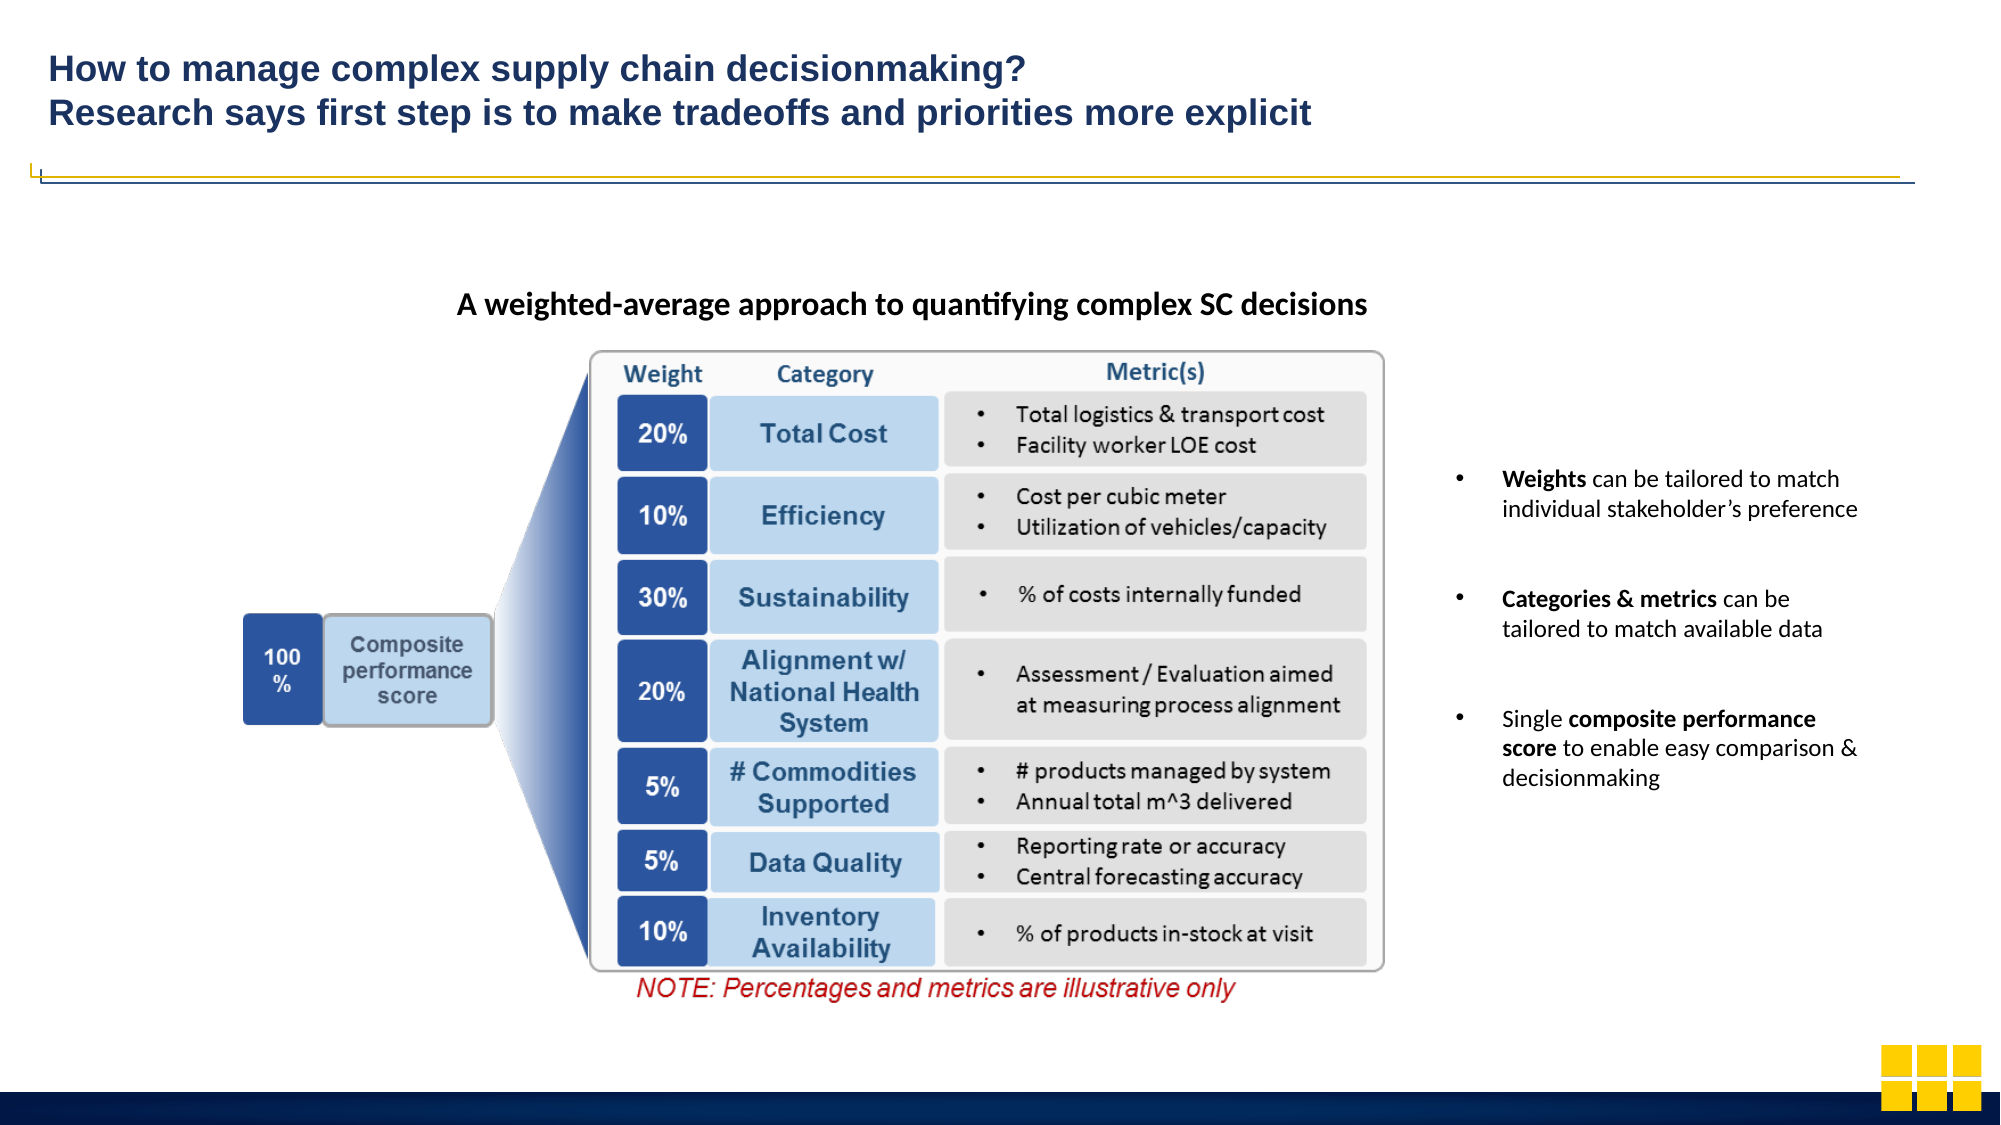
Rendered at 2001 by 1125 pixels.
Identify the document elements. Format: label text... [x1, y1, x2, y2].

picture [243, 347, 1385, 1020]
picture [0, 1092, 2000, 1125]
text_box Weights can be tailored to match individual stakeholder’s preference Categories & metrics can be tailored to match available data Single composite performance score to enable easy comparison & decisionmaking [1440, 419, 1886, 835]
text_box A weighted-average approach to quantifying complex SC decisions [442, 274, 1525, 330]
title How to manage complex supply chain decisionmaking? Research says first step is to make tradeoffs and priorities more explicit [33, 36, 1834, 142]
